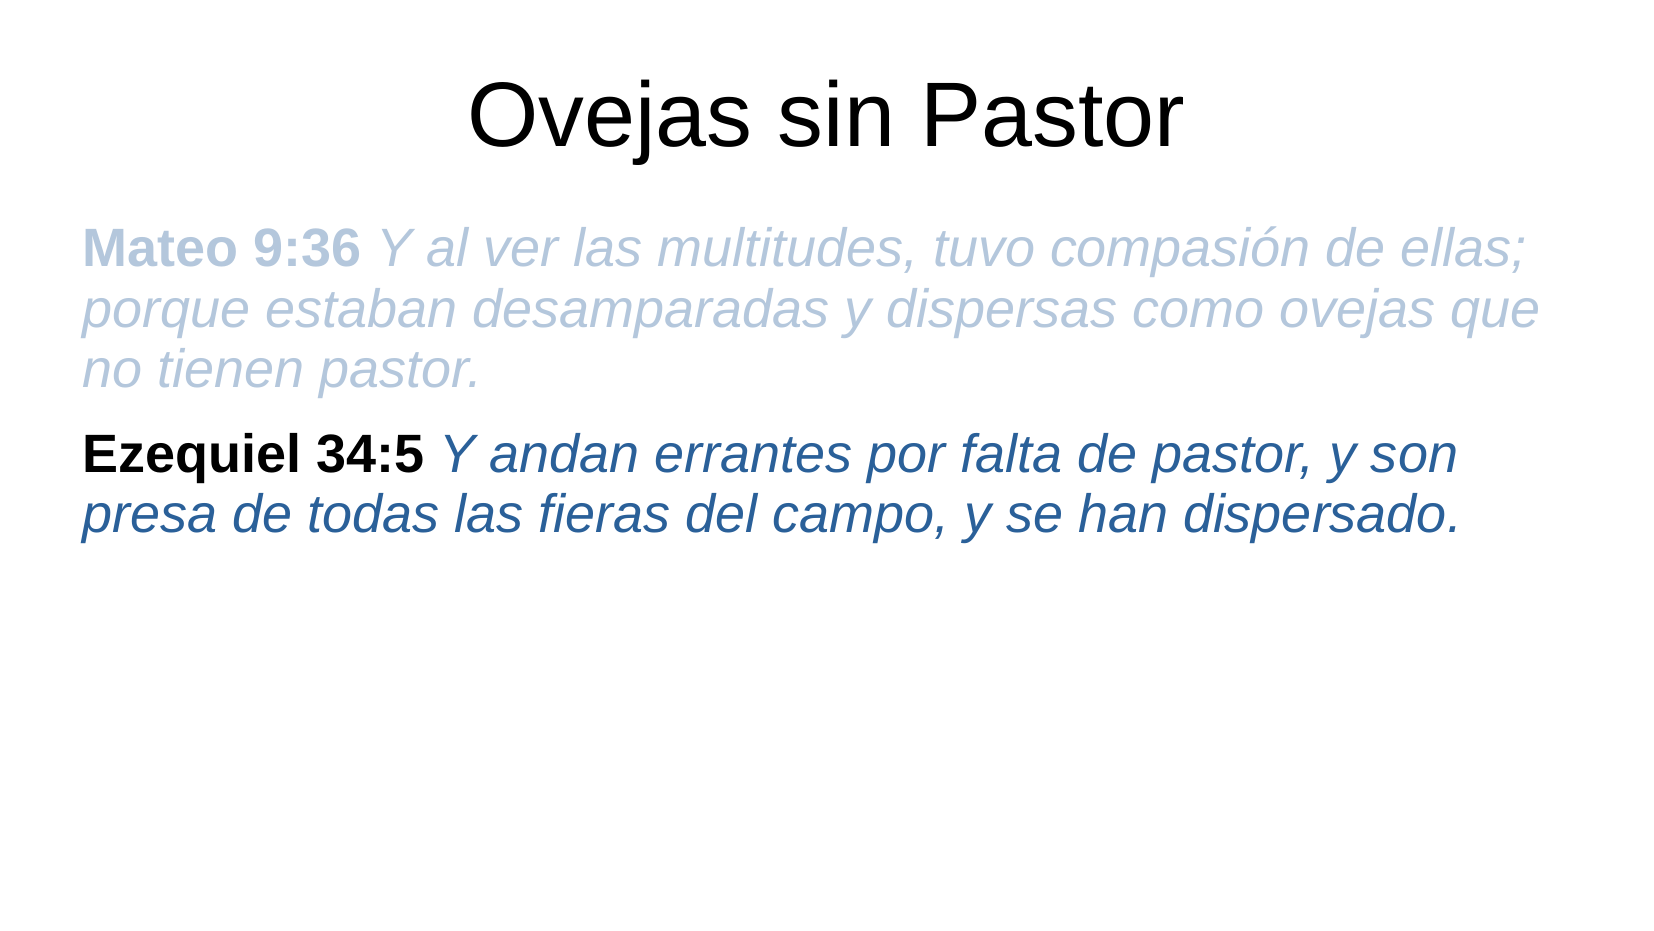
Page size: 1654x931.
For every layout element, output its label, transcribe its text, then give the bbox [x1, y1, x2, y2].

title Ovejas sin Pastor [82, 37, 1571, 193]
list Mateo 9:36 Y al ver las multitudes, tuvo compasión de ellas; porque estaban desamparadas y dispersas como ovejas que no tienen pastor. Ezequiel 34:5 Y andan errantes por falta de pastor, y son presa de todas las fieras del campo, y se han dispersado. Jeremías 23:4 Y pondré sobre ellas pastores que las apacienten; y no temerán más, ni se amedrentarán, ni serán menoscabadas, dice Jehová. [82, 217, 1571, 758]
